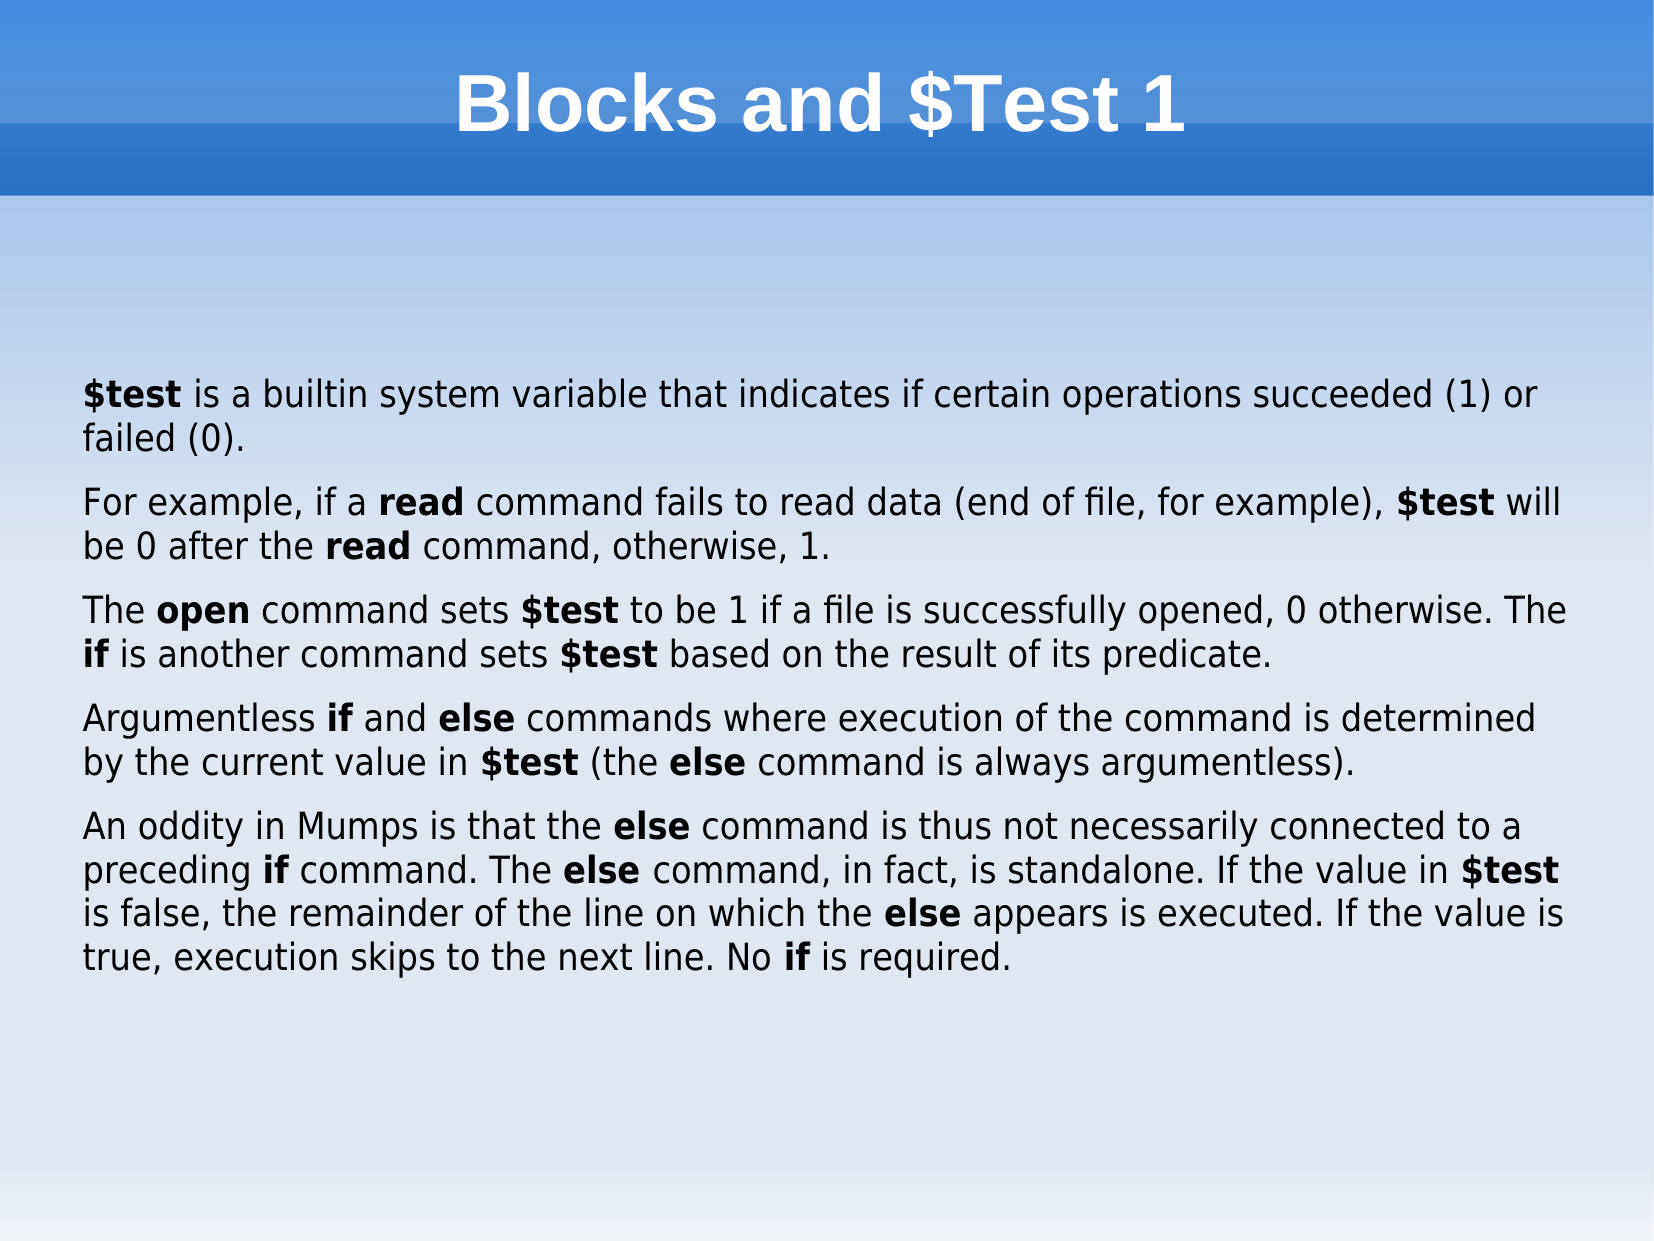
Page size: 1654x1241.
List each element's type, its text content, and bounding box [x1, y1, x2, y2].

picture [0, 0, 1654, 1241]
subtitle $test is a builtin system variable that indicates if certain operations succeeded (1) or failed (0). For example, if a read command fails to read data (end of file, for example), $test will be 0 after the read command, otherwise, 1. The open command sets $test to be 1 if a file is successfully opened, 0 otherwise. The if is another command sets $test based on the result of its predicate. Argumentless if and else commands where execution of the command is determined by the current value in $test (the else command is always argumentless). An oddity in Mumps is that the else command is thus not necessarily connected to a preceding if command. The else command, in fact, is standalone. If the value in $test is false, the remainder of the line on which the else appears is executed. If the value is true, execution skips to the next line. No if is required. [82, 210, 1571, 1142]
title Blocks and $Test 1 [76, 0, 1565, 208]
